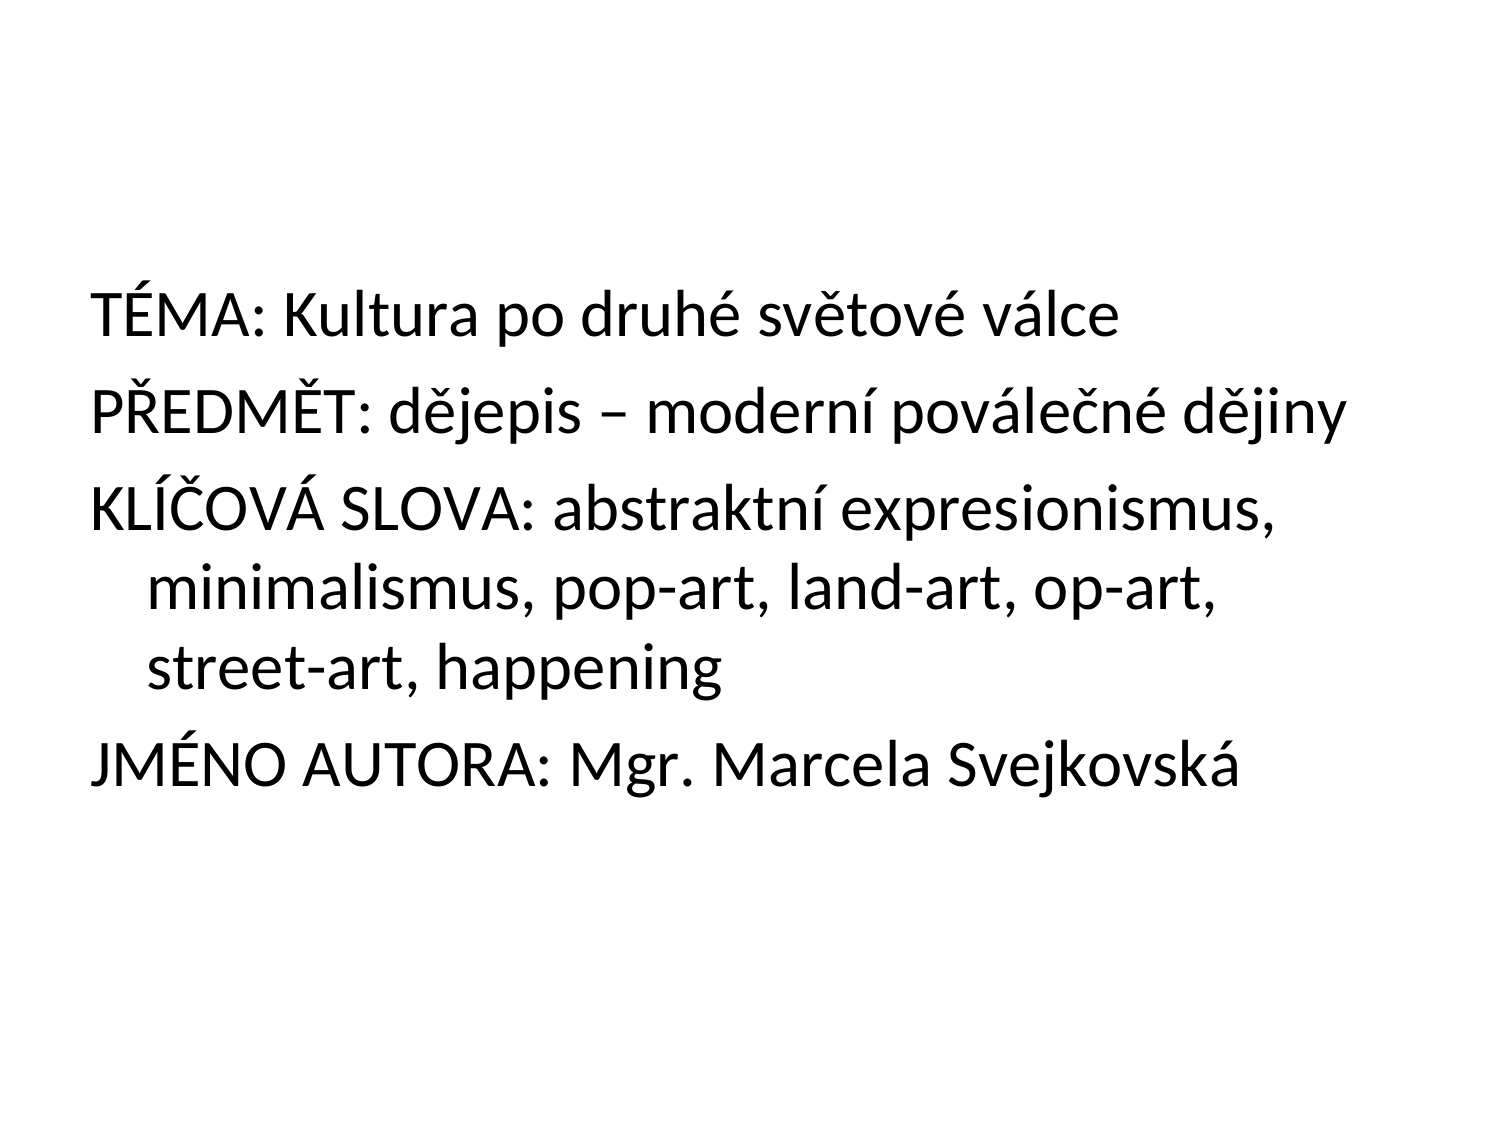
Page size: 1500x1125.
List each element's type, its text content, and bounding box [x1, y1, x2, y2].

list TÉMA: Kultura po druhé světové válce PŘEDMĚT: dějepis – moderní poválečné dějiny KLÍČOVÁ SLOVA: abstraktní expresionismus, minimalismus, pop-art, land-art, op-art, street-art, happening JMÉNO AUTORA: Mgr. Marcela Svejkovská [75, 262, 1426, 1006]
